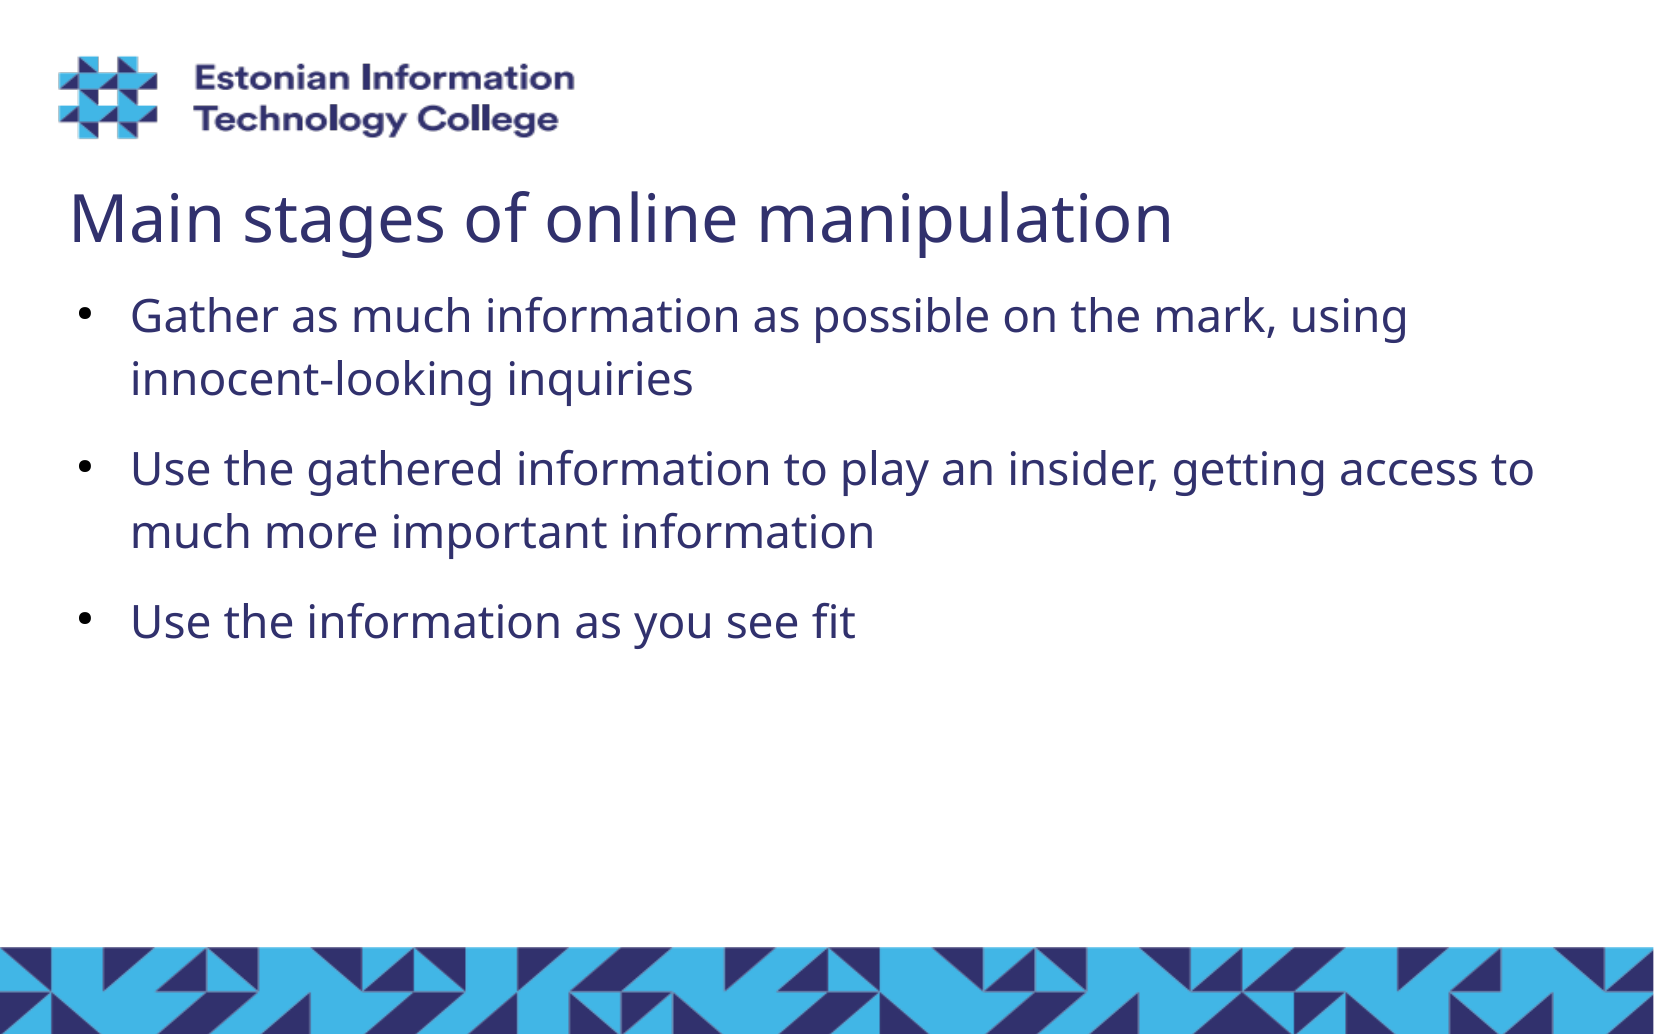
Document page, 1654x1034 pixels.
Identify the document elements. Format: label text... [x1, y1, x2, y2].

list Gather as much information as possible on the mark, using innocent-looking inquiries Use the gathered information to play an insider, getting access to much more important information Use the information as you see fit [59, 283, 1595, 936]
title Main stages of online manipulation [68, 147, 1536, 283]
